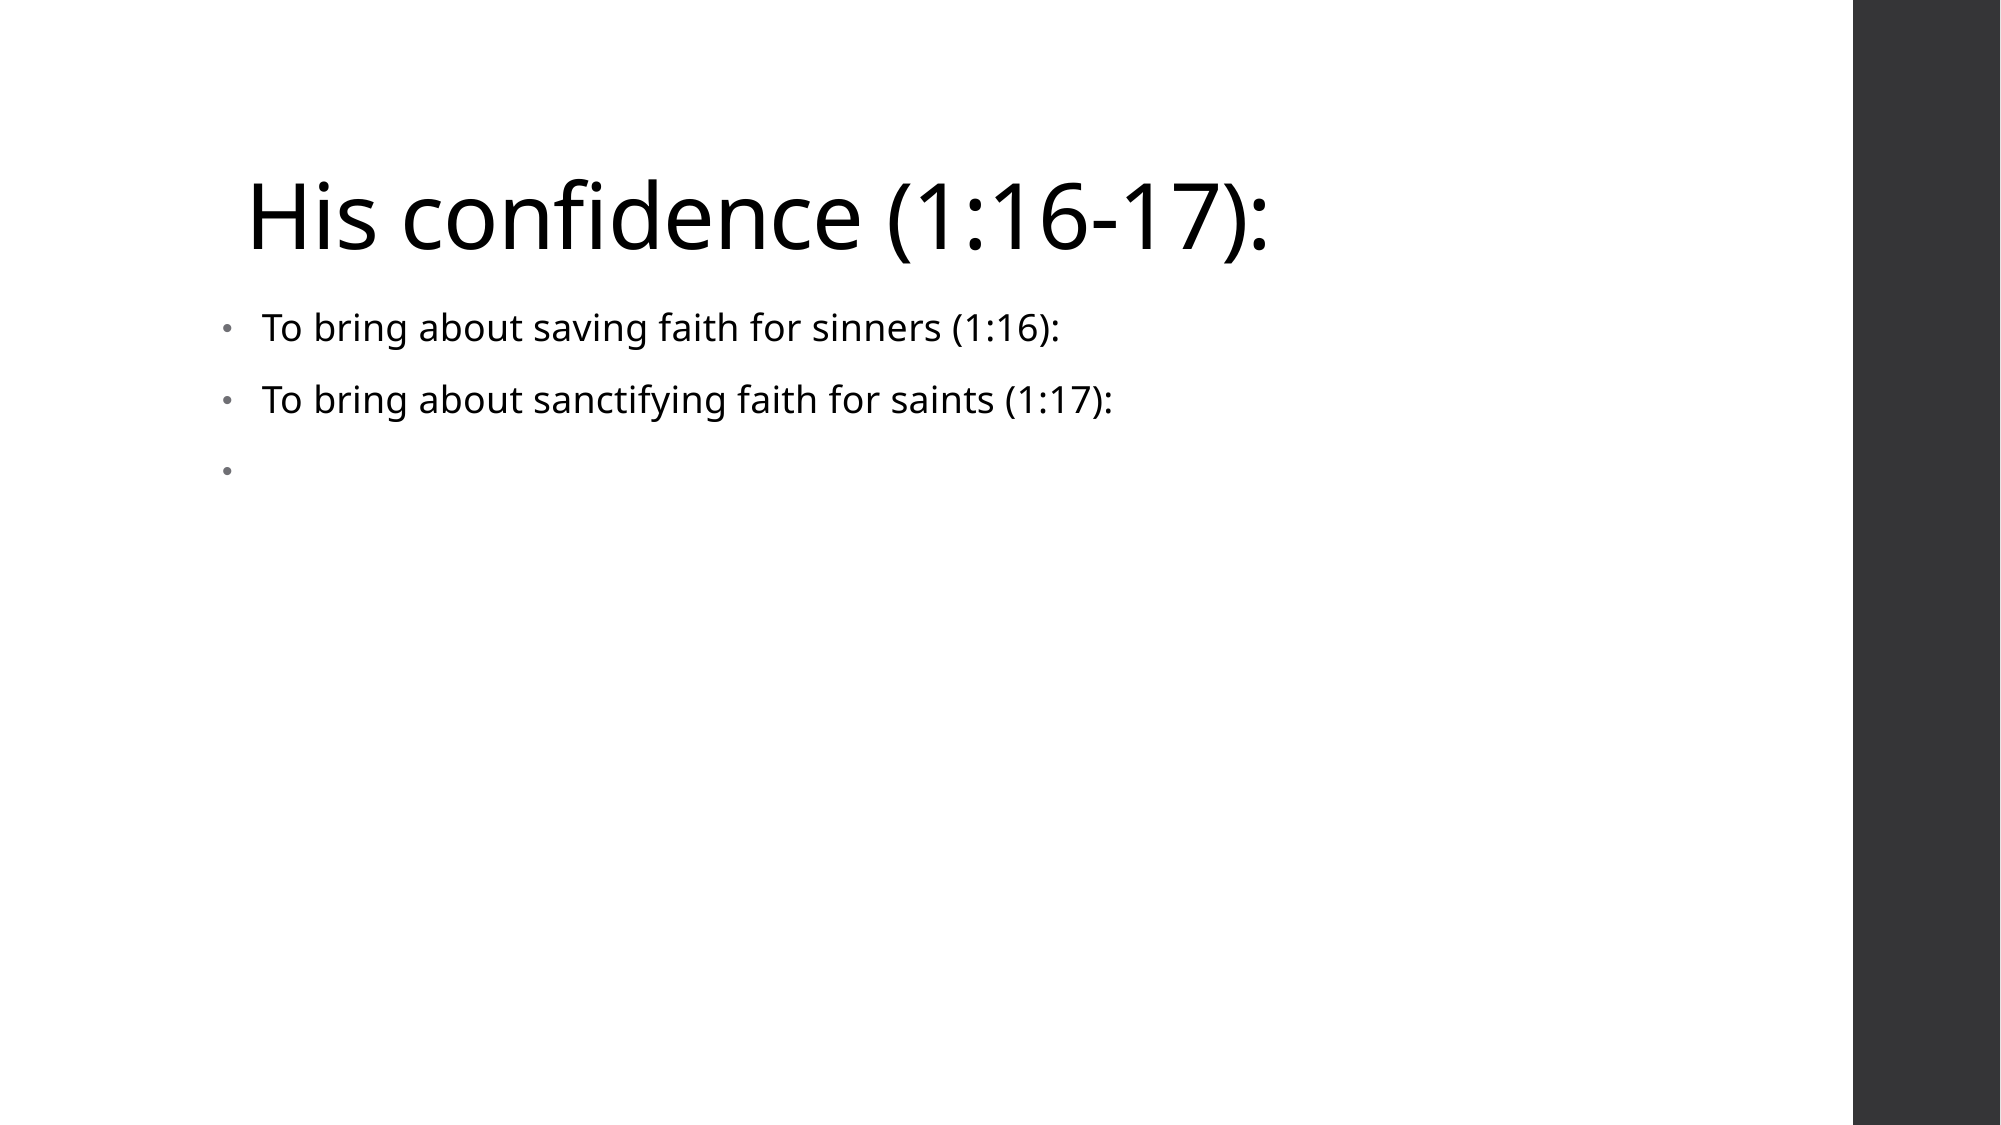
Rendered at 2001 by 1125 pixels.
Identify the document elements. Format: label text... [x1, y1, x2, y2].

list To bring about saving faith for sinners (1:16): To bring about sanctifying faith for saints (1:17): [206, 299, 1617, 1014]
title His confidence (1:16-17): [206, 60, 1797, 278]
